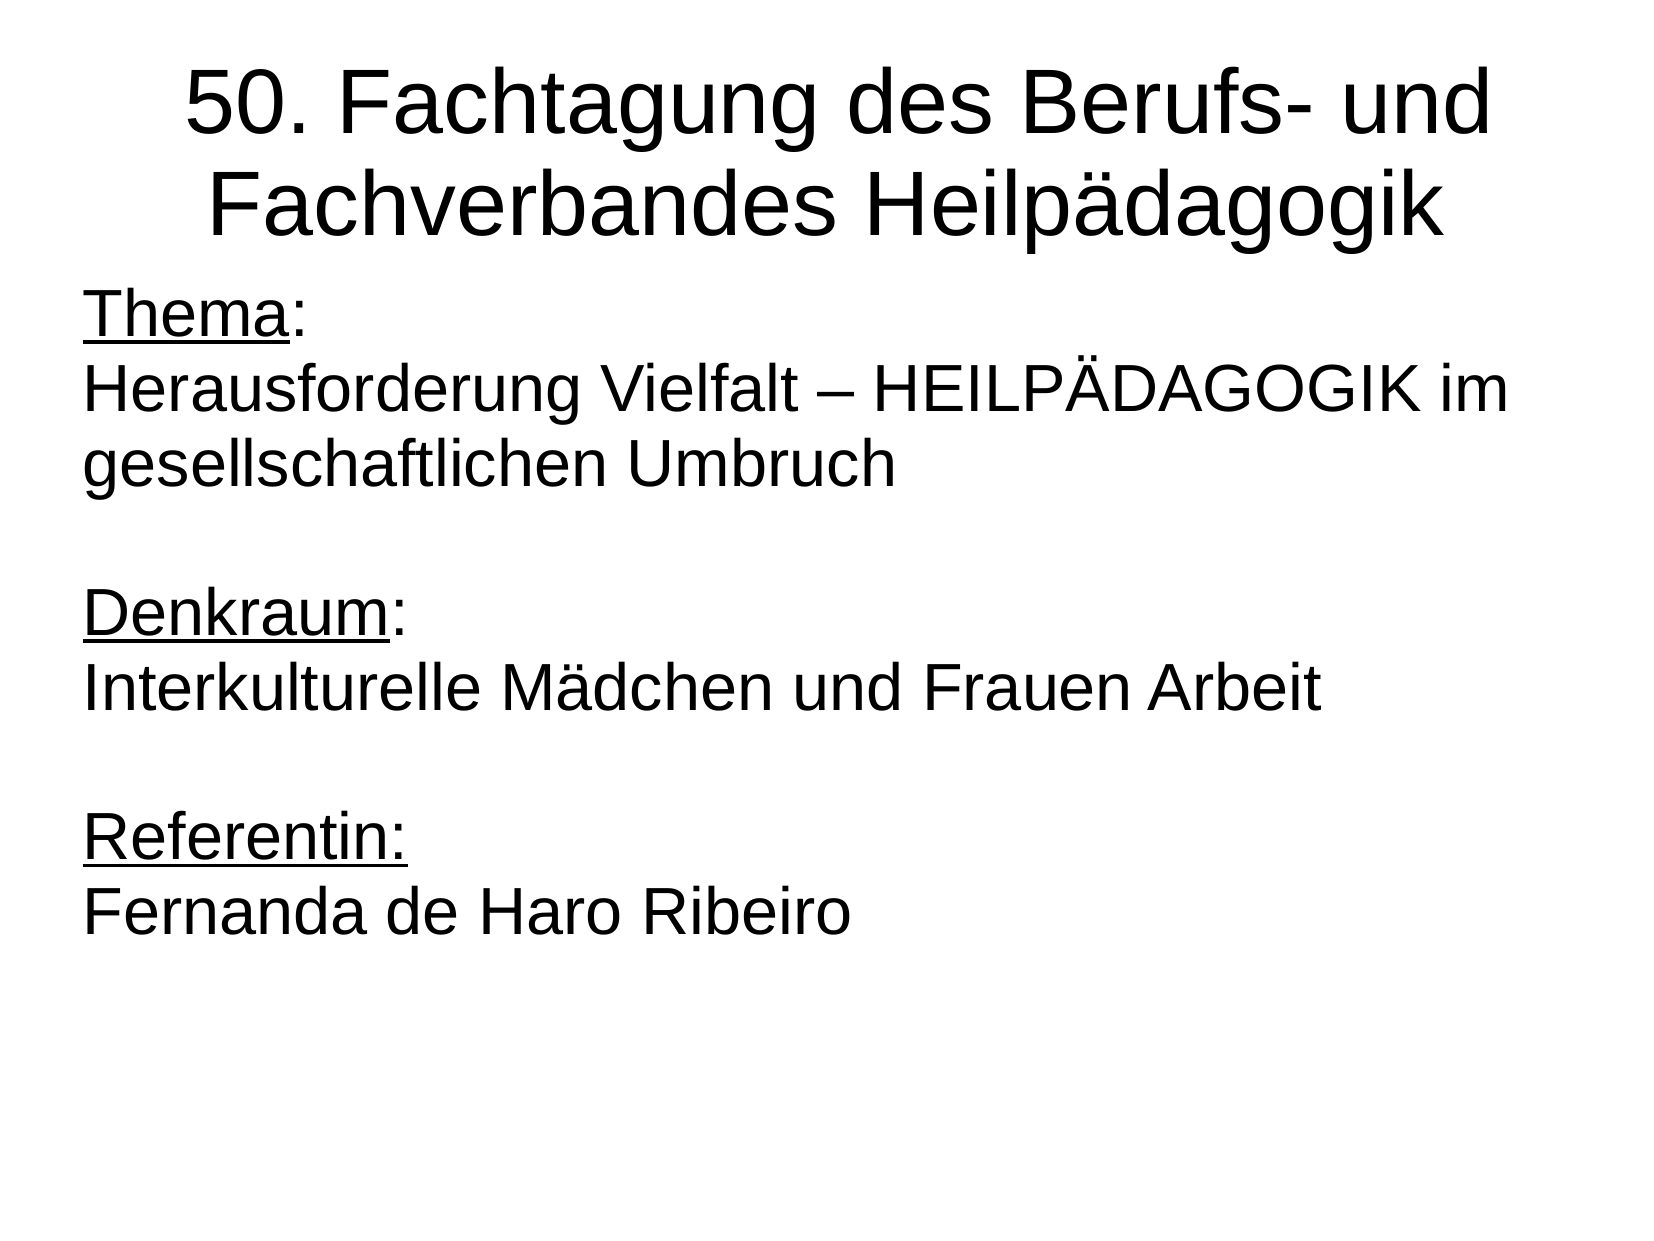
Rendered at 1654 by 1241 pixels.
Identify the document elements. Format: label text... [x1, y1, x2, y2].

title 50. Fachtagung des Berufs- und Fachverbandes Heilpädagogik [82, 49, 1571, 257]
subtitle Thema: Herausforderung Vielfalt – HEILPÄDAGOGIK im gesellschaftlichen Umbruch Denkraum: Interkulturelle Mädchen und Frauen Arbeit Referentin: Fernanda de Haro Ribeiro [82, 275, 1571, 1024]
